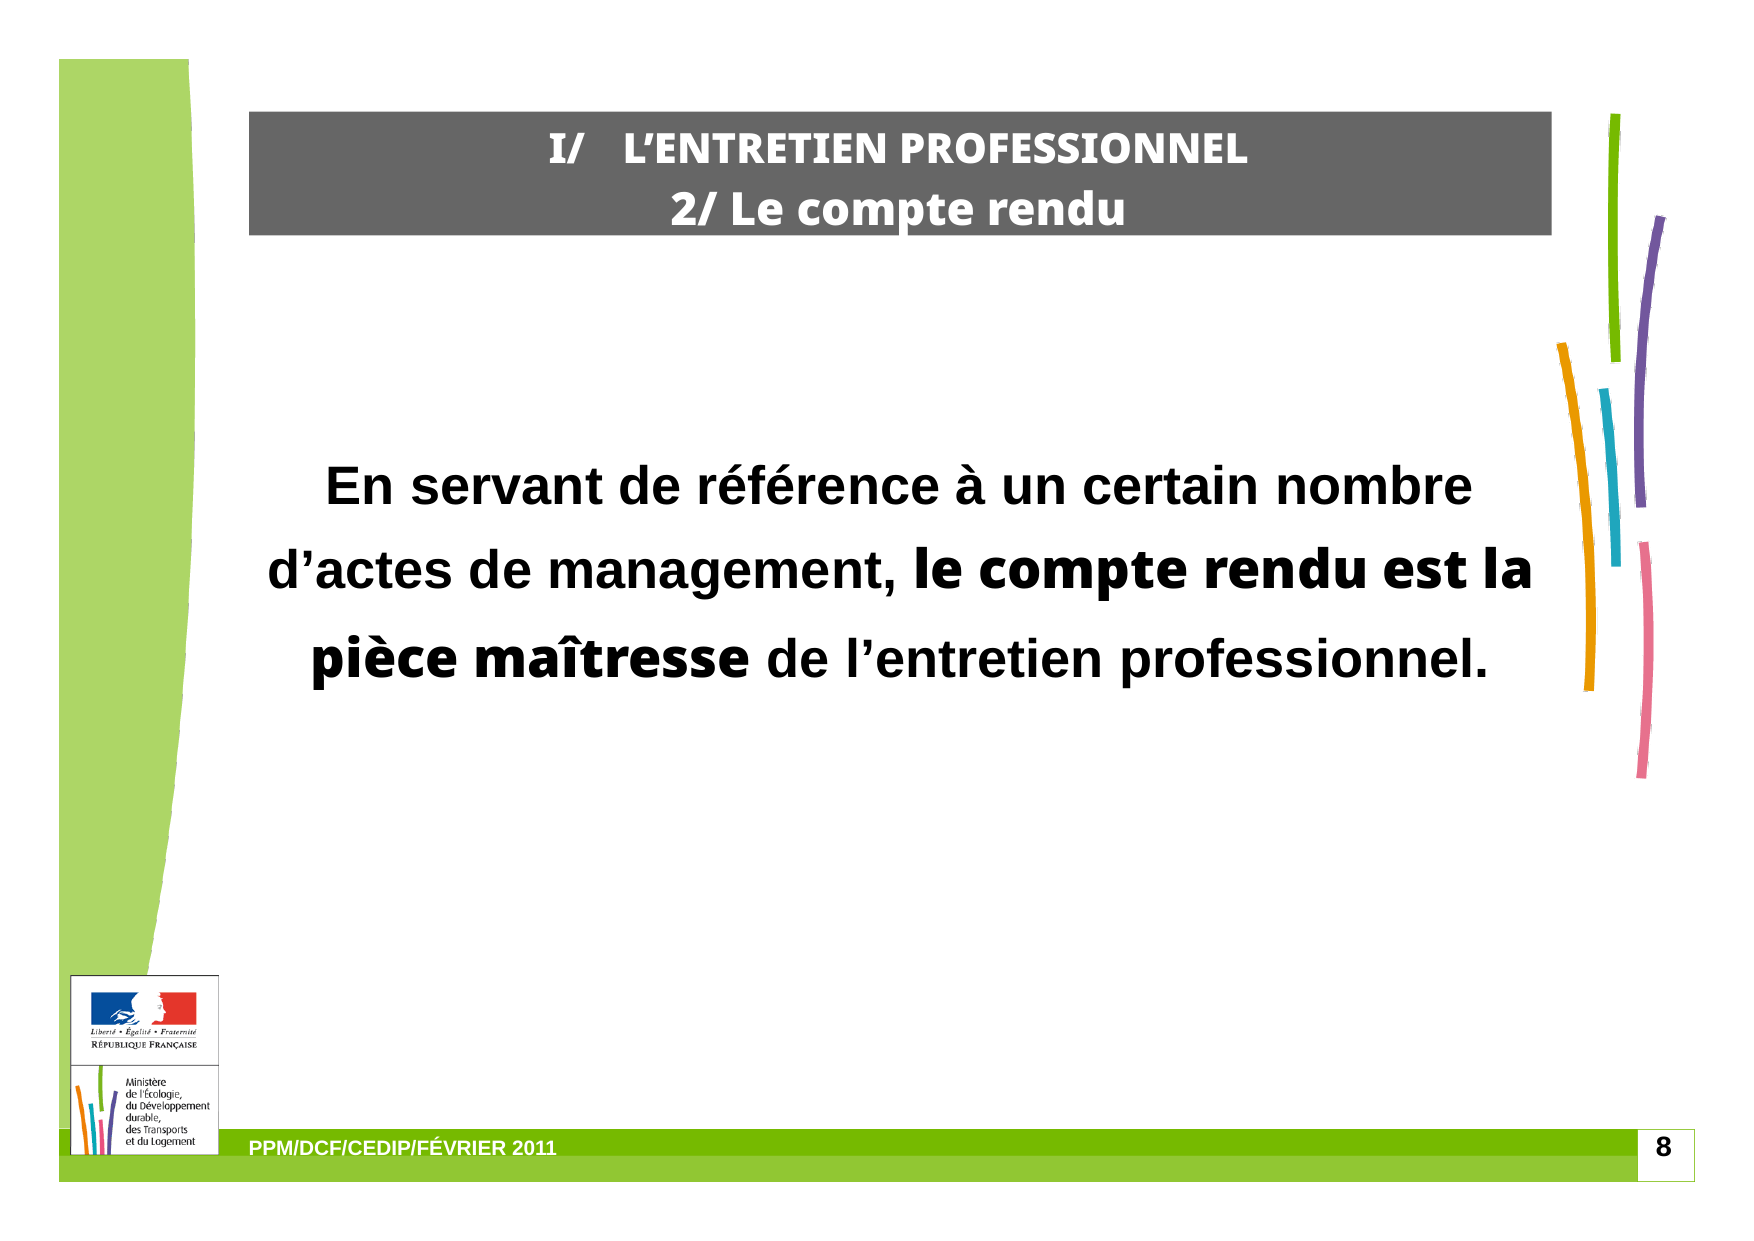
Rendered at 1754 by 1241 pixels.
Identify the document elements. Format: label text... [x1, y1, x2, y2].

text_box En servant de référence à un certain nombre d’actes de management, le compte rendu est la pièce maîtresse de l’entretien professionnel. [251, 420, 1551, 790]
text_box PPM/DCF/CEDIP/FÉVRIER 2011 [233, 1129, 592, 1169]
text_box I/ L’ENTRETIEN PROFESSIONNEL 2/ Le compte rendu [247, 111, 1551, 251]
picture [59, 59, 1695, 1182]
